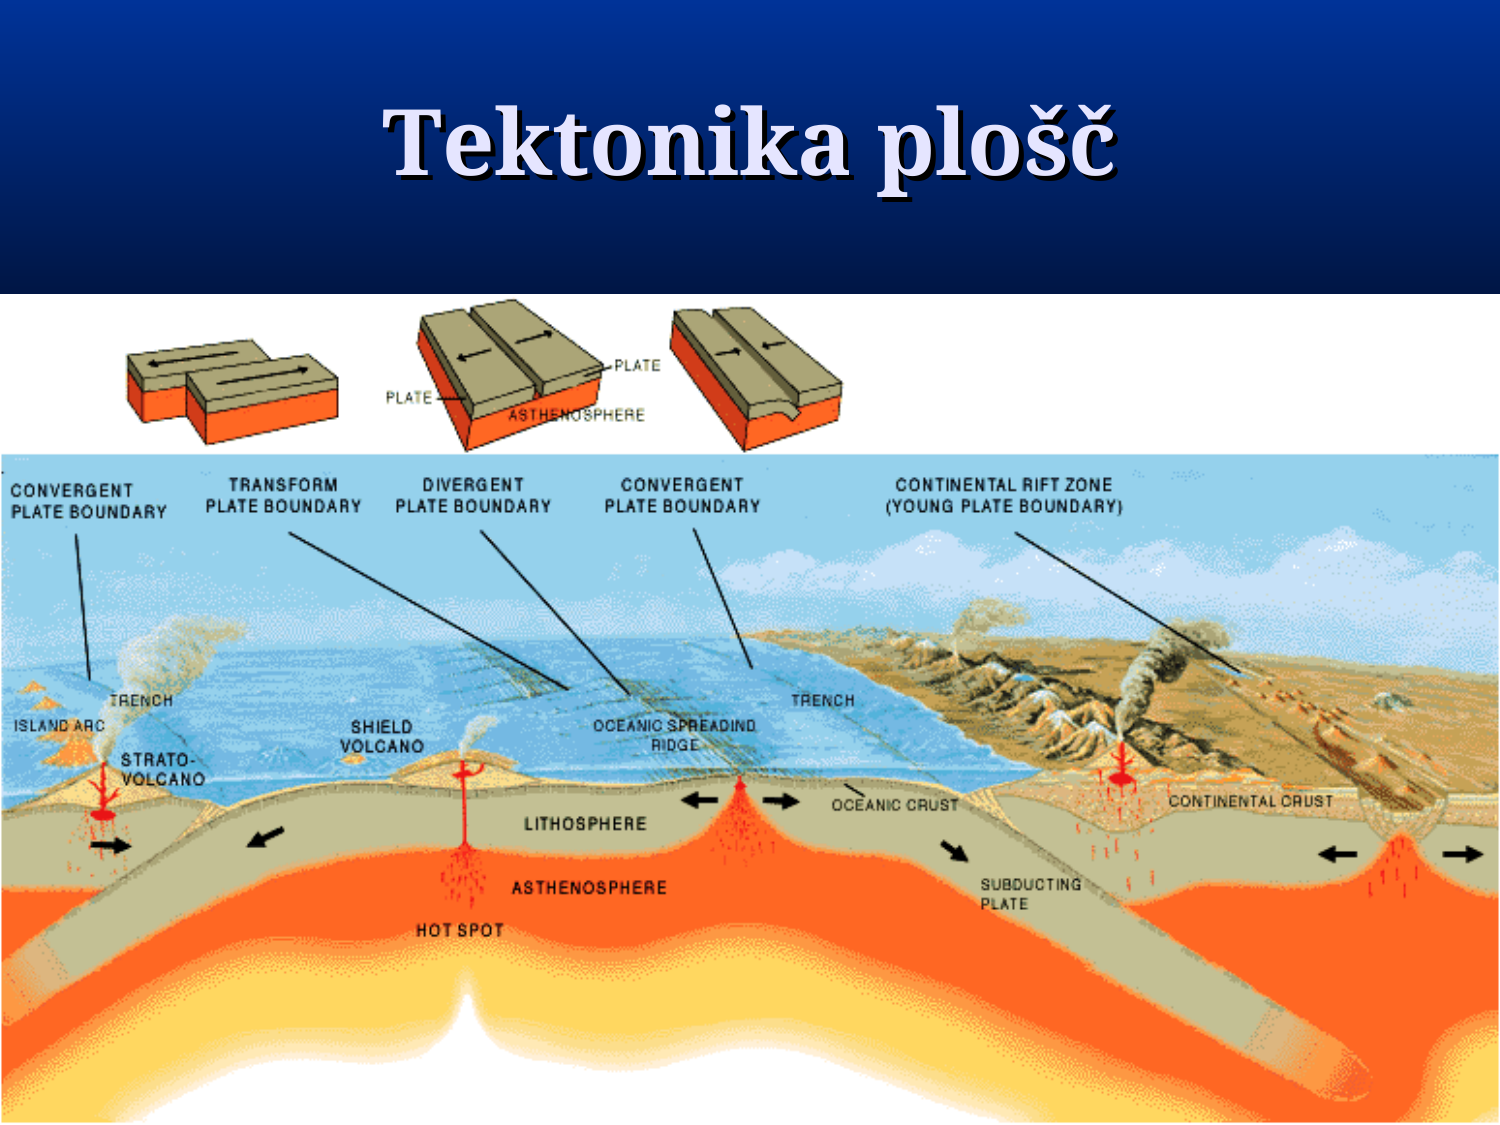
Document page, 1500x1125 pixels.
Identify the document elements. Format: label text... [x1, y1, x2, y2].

title Tektonika plošč [75, 45, 1426, 233]
text_box [0, 294, 1500, 1125]
